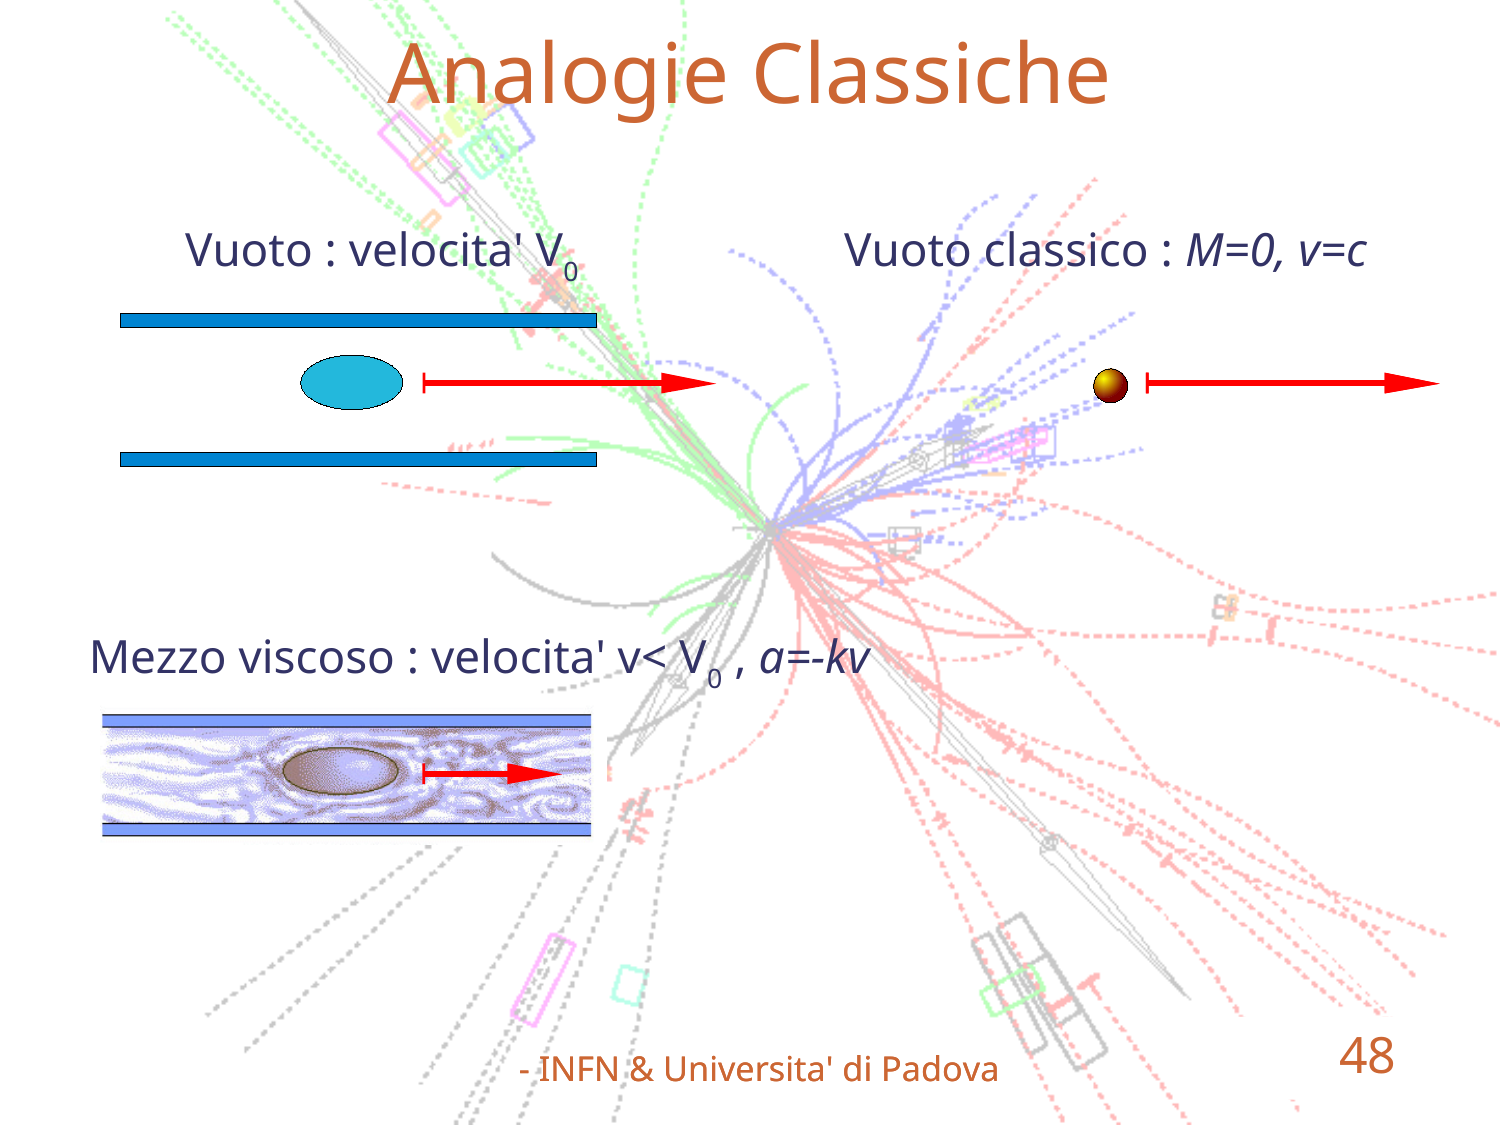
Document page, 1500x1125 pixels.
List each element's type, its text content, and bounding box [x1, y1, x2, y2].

text_box [120, 313, 597, 328]
text_box Vuoto classico : M=0, v=c [829, 212, 1384, 291]
text_box [300, 355, 403, 410]
text_box Vuoto : velocita' V0 [170, 212, 575, 294]
text_box [1093, 368, 1128, 403]
text_box Mezzo viscoso : velocita' v< V0 , a=-kv [73, 620, 852, 702]
picture [0, 0, 1500, 1125]
text_box [120, 452, 597, 467]
title Analogie Classiche [37, 7, 1463, 137]
